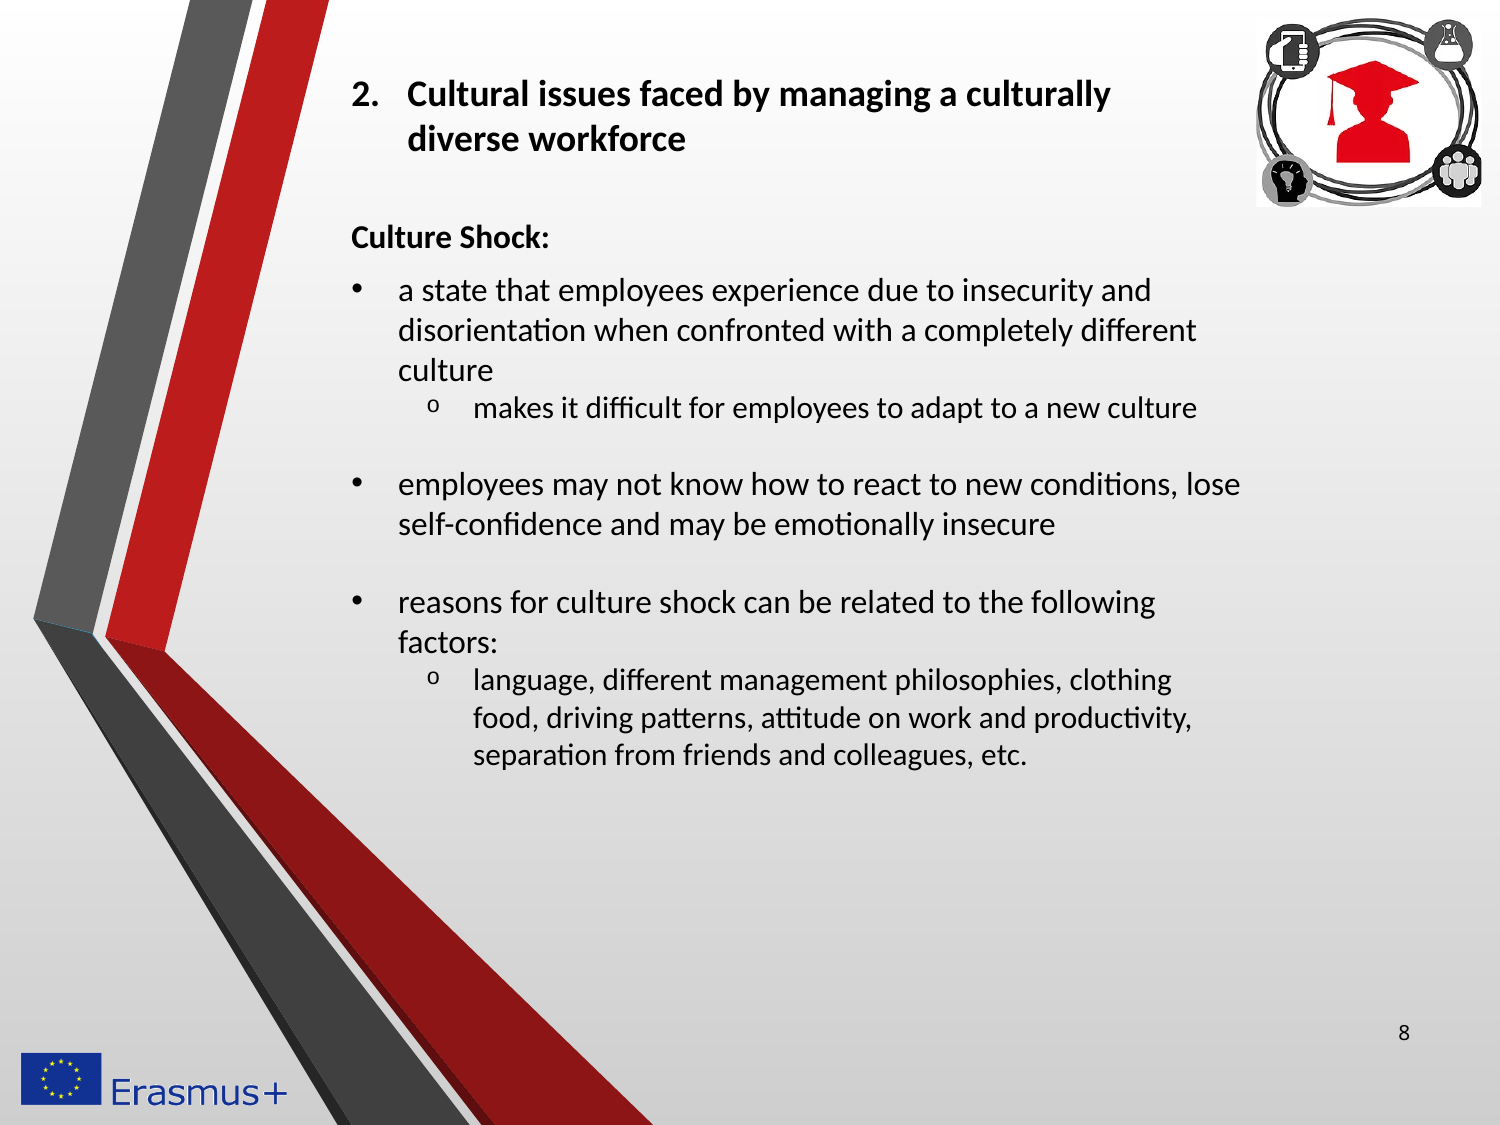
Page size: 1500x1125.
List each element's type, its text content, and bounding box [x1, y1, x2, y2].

text_box Cultural issues faced by managing a culturally diverse workforce [336, 61, 1247, 167]
picture [5, 1037, 302, 1120]
text_box Culture Shock: a state that employees experience due to insecurity and disorientation when confronted with a completely different culture makes it difficult for employees to adapt to a new culture employees may not know how to react to new conditions, lose self-confidence and may be emotionally insecure reasons for culture shock can be related to the following factors: language, different management philosophies, clothing food, driving patterns, attitude on work and productivity, separation from friends and colleagues, etc. [336, 208, 1258, 780]
picture [1256, 18, 1482, 207]
chart [1257, 19, 1483, 209]
slide_number <numer> [1357, 1003, 1425, 1064]
